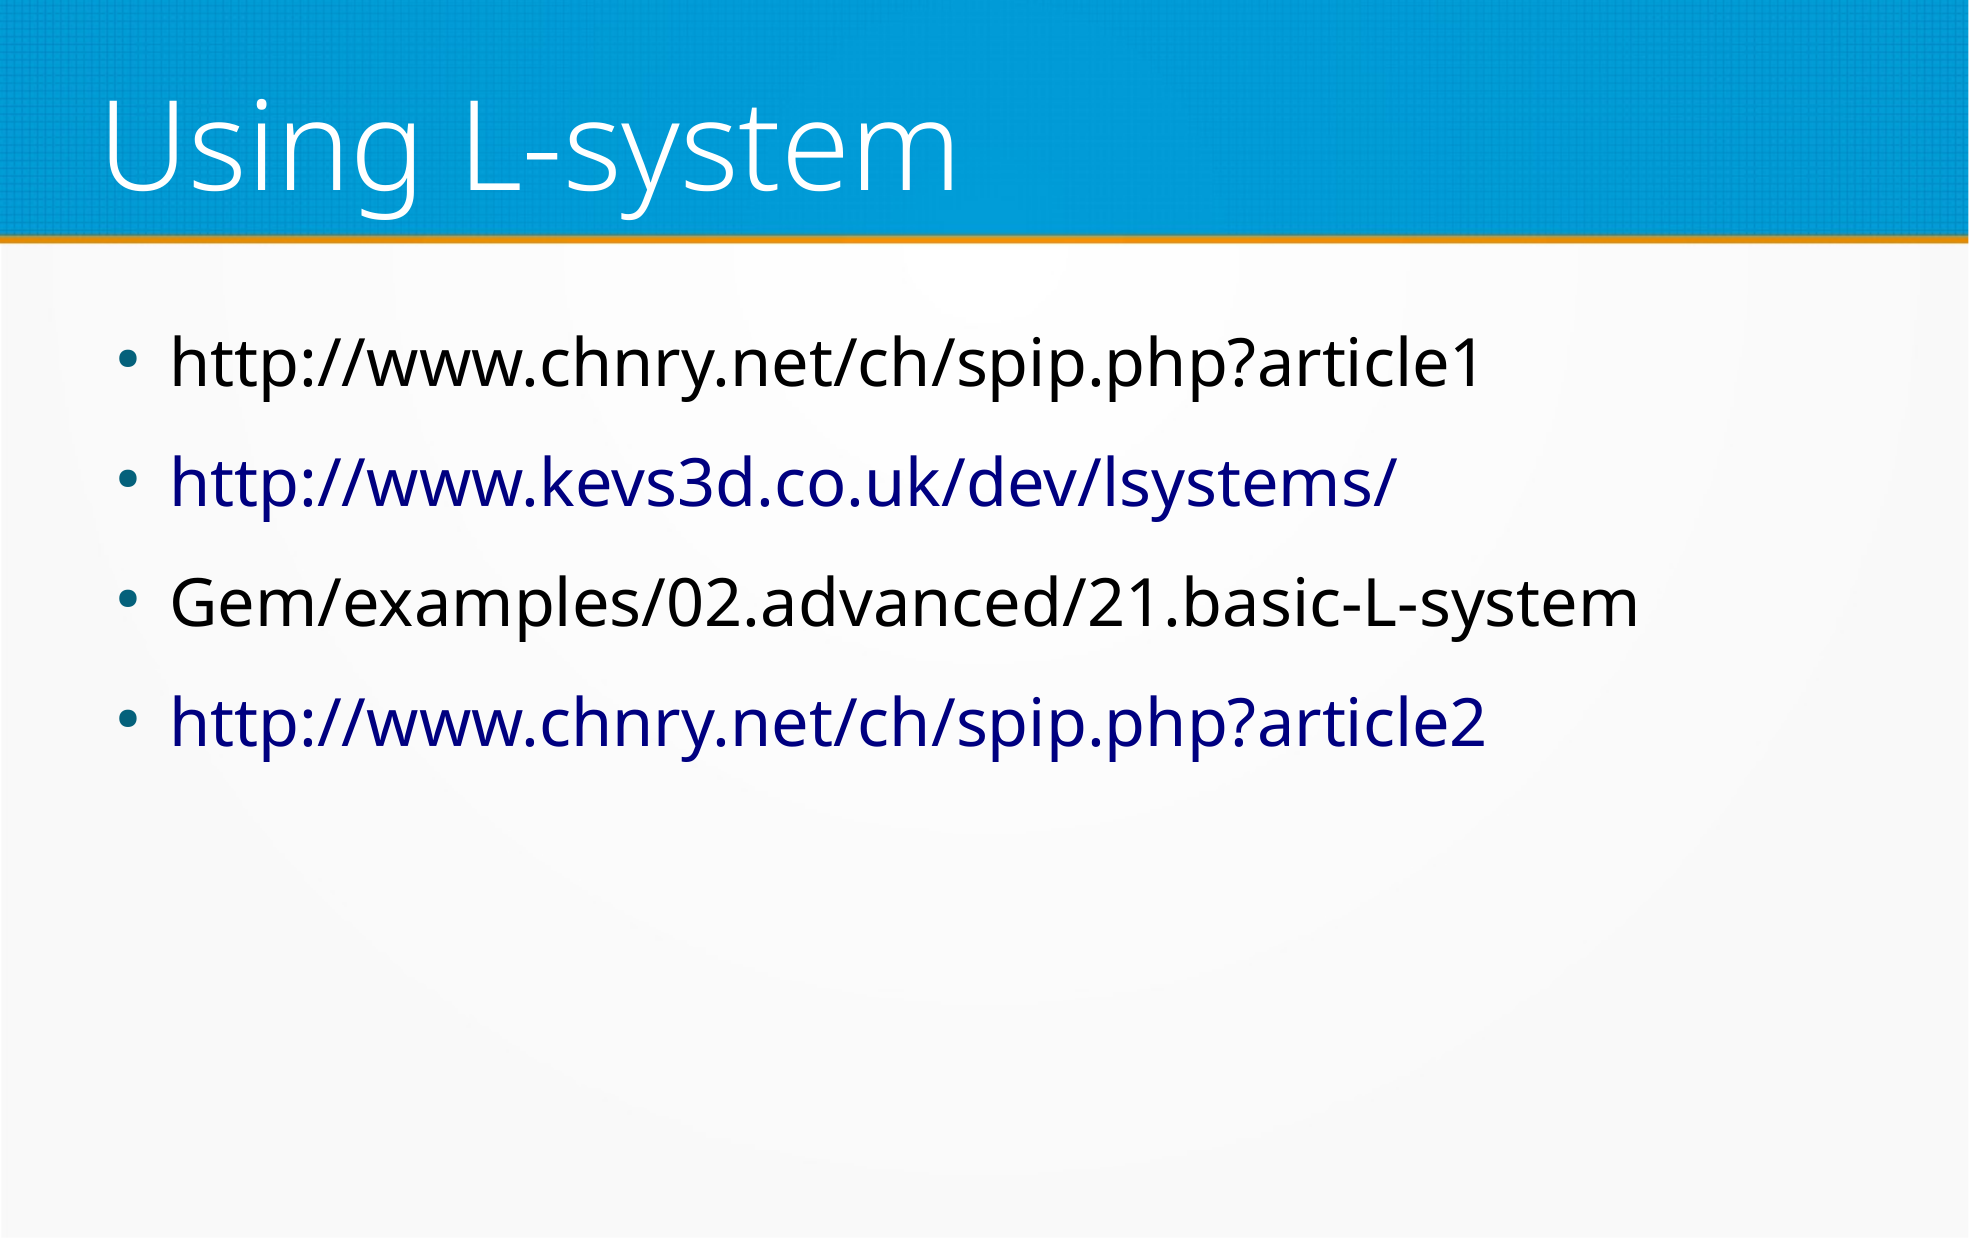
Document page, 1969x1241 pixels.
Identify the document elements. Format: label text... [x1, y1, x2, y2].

picture [0, 233, 1969, 1241]
list http://www.chnry.net/ch/spip.php?article1 http://www.kevs3d.co.uk/dev/lsystems/ Gem/examples/02.advanced/21.basic-L-system http://www.chnry.net/ch/spip.php?article2 [98, 315, 1861, 1081]
title Using L-system [98, 19, 1870, 227]
